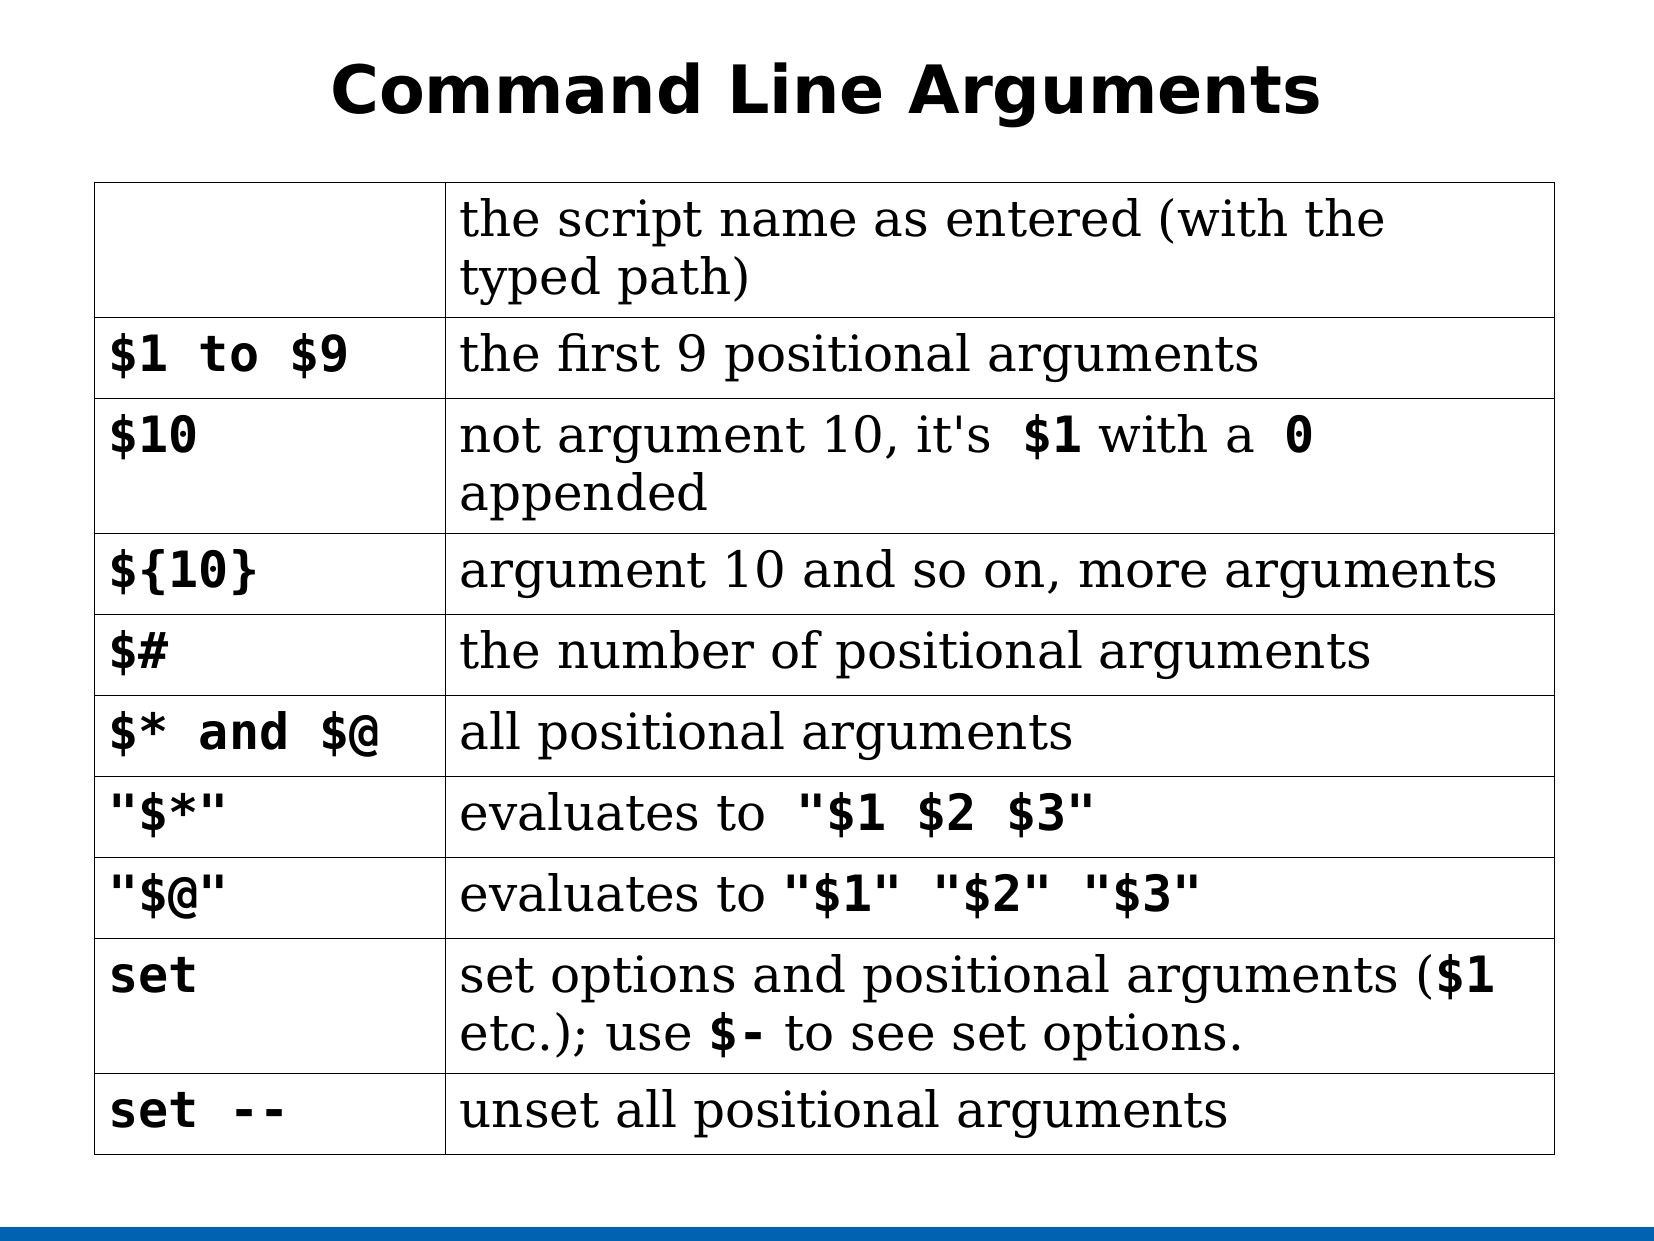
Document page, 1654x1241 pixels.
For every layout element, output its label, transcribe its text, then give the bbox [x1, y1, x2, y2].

title Command Line Arguments [82, 0, 1571, 178]
table_cell ${10} [95, 534, 445, 614]
table_cell argument 10 and so on, more arguments [446, 534, 1554, 614]
table_cell "$@" [95, 858, 445, 938]
table_cell the number of positional arguments [446, 615, 1554, 695]
table_cell evaluates to "$1" "$2" "$3" [446, 858, 1554, 938]
table_cell set [95, 939, 445, 1073]
table_cell unset all positional arguments [446, 1074, 1554, 1154]
table_cell $* and $@ [95, 696, 445, 776]
table_cell $1 to $9 [95, 318, 445, 398]
table_cell set options and positional arguments ($1 etc.); use $- to see set options. [446, 939, 1554, 1073]
table_cell all positional arguments [446, 696, 1554, 776]
table_header the script name as entered (with the typed path) [446, 183, 1554, 317]
table_cell the first 9 positional arguments [446, 318, 1554, 398]
table_header $0 [95, 183, 445, 317]
table_cell "$*" [95, 777, 445, 857]
table_cell set -- [95, 1074, 445, 1154]
table_cell evaluates to "$1 $2 $3" [446, 777, 1554, 857]
table_cell not argument 10, it's $1 with a 0 appended [446, 399, 1554, 533]
table_cell $# [95, 615, 445, 695]
table_cell $10 [95, 399, 445, 533]
